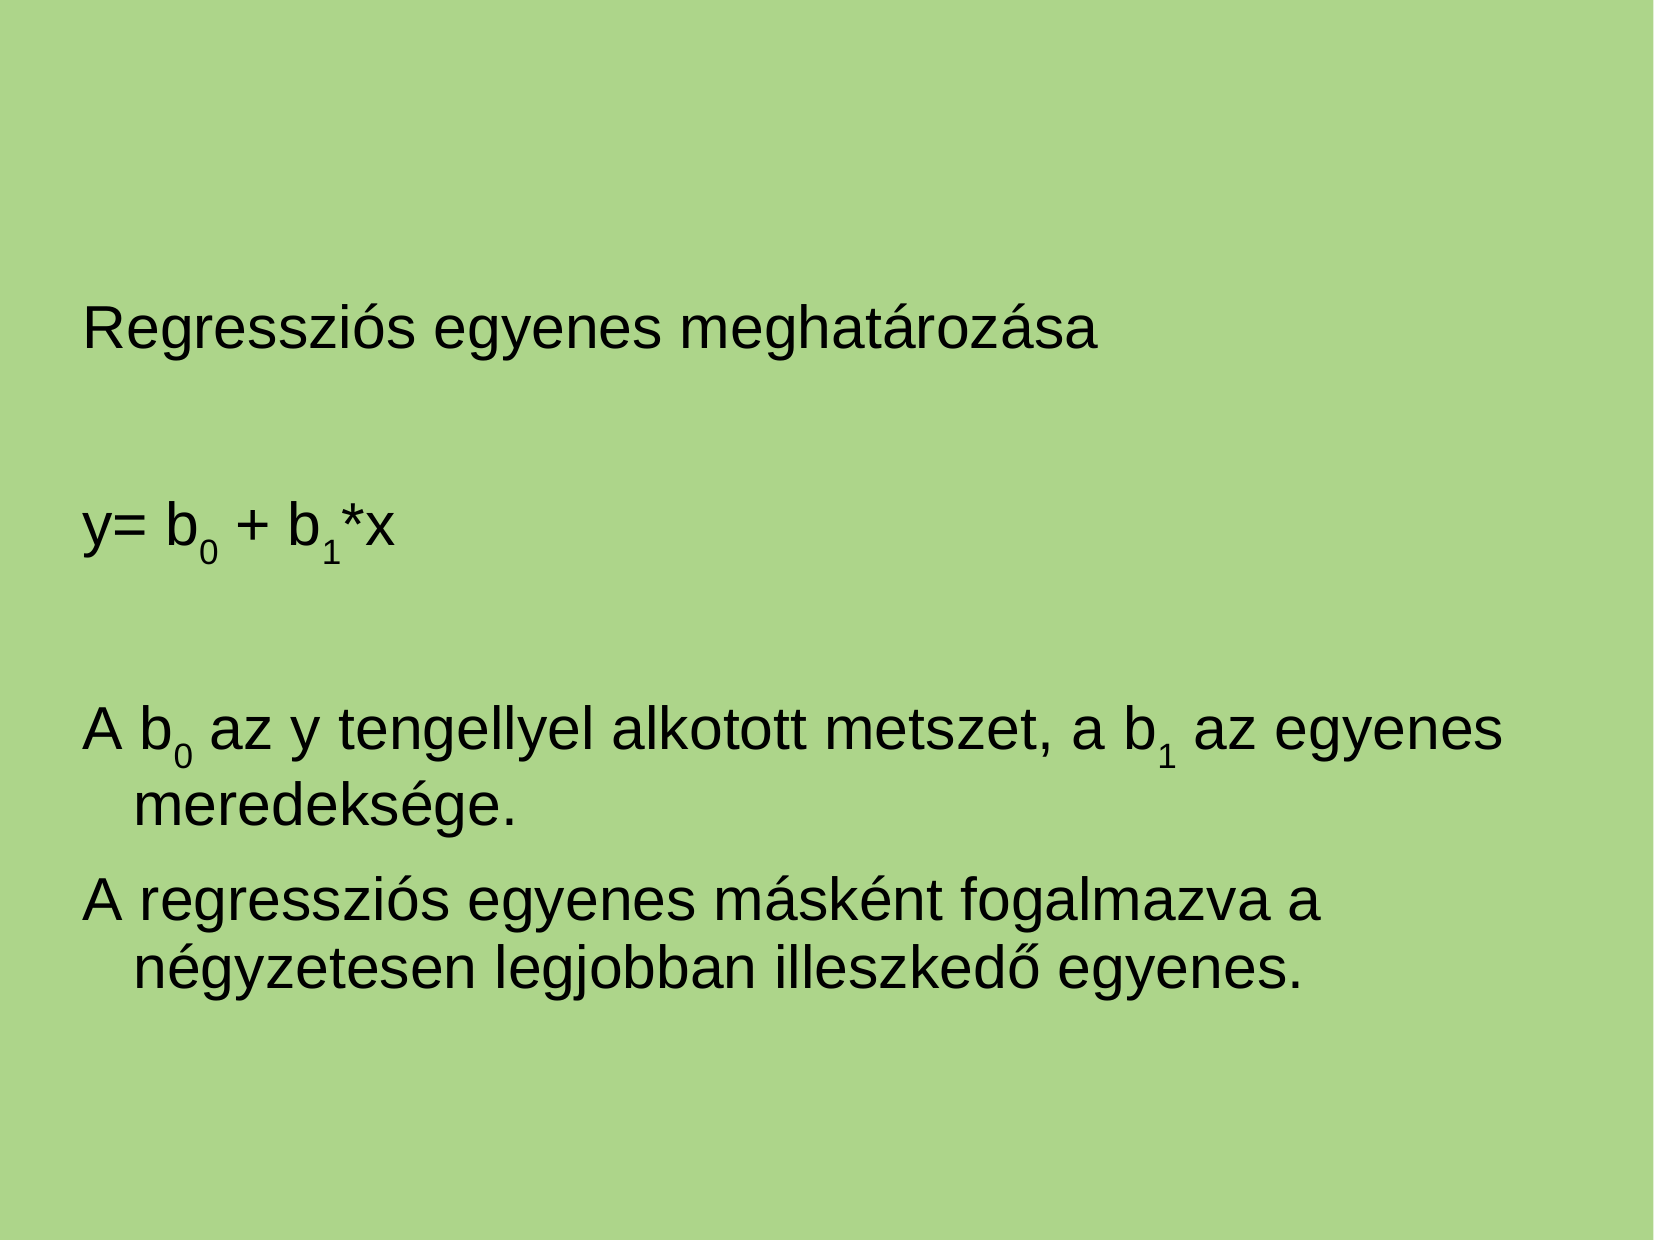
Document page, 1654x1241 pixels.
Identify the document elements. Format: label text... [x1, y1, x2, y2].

list Regressziós egyenes meghatározása y= b0 + b1*x A b0 az y tengellyel alkotott metszet, a b1 az egyenes meredeksége. A regressziós egyenes másként fogalmazva a négyzetesen legjobban illeszkedő egyenes. [82, 290, 1569, 1008]
